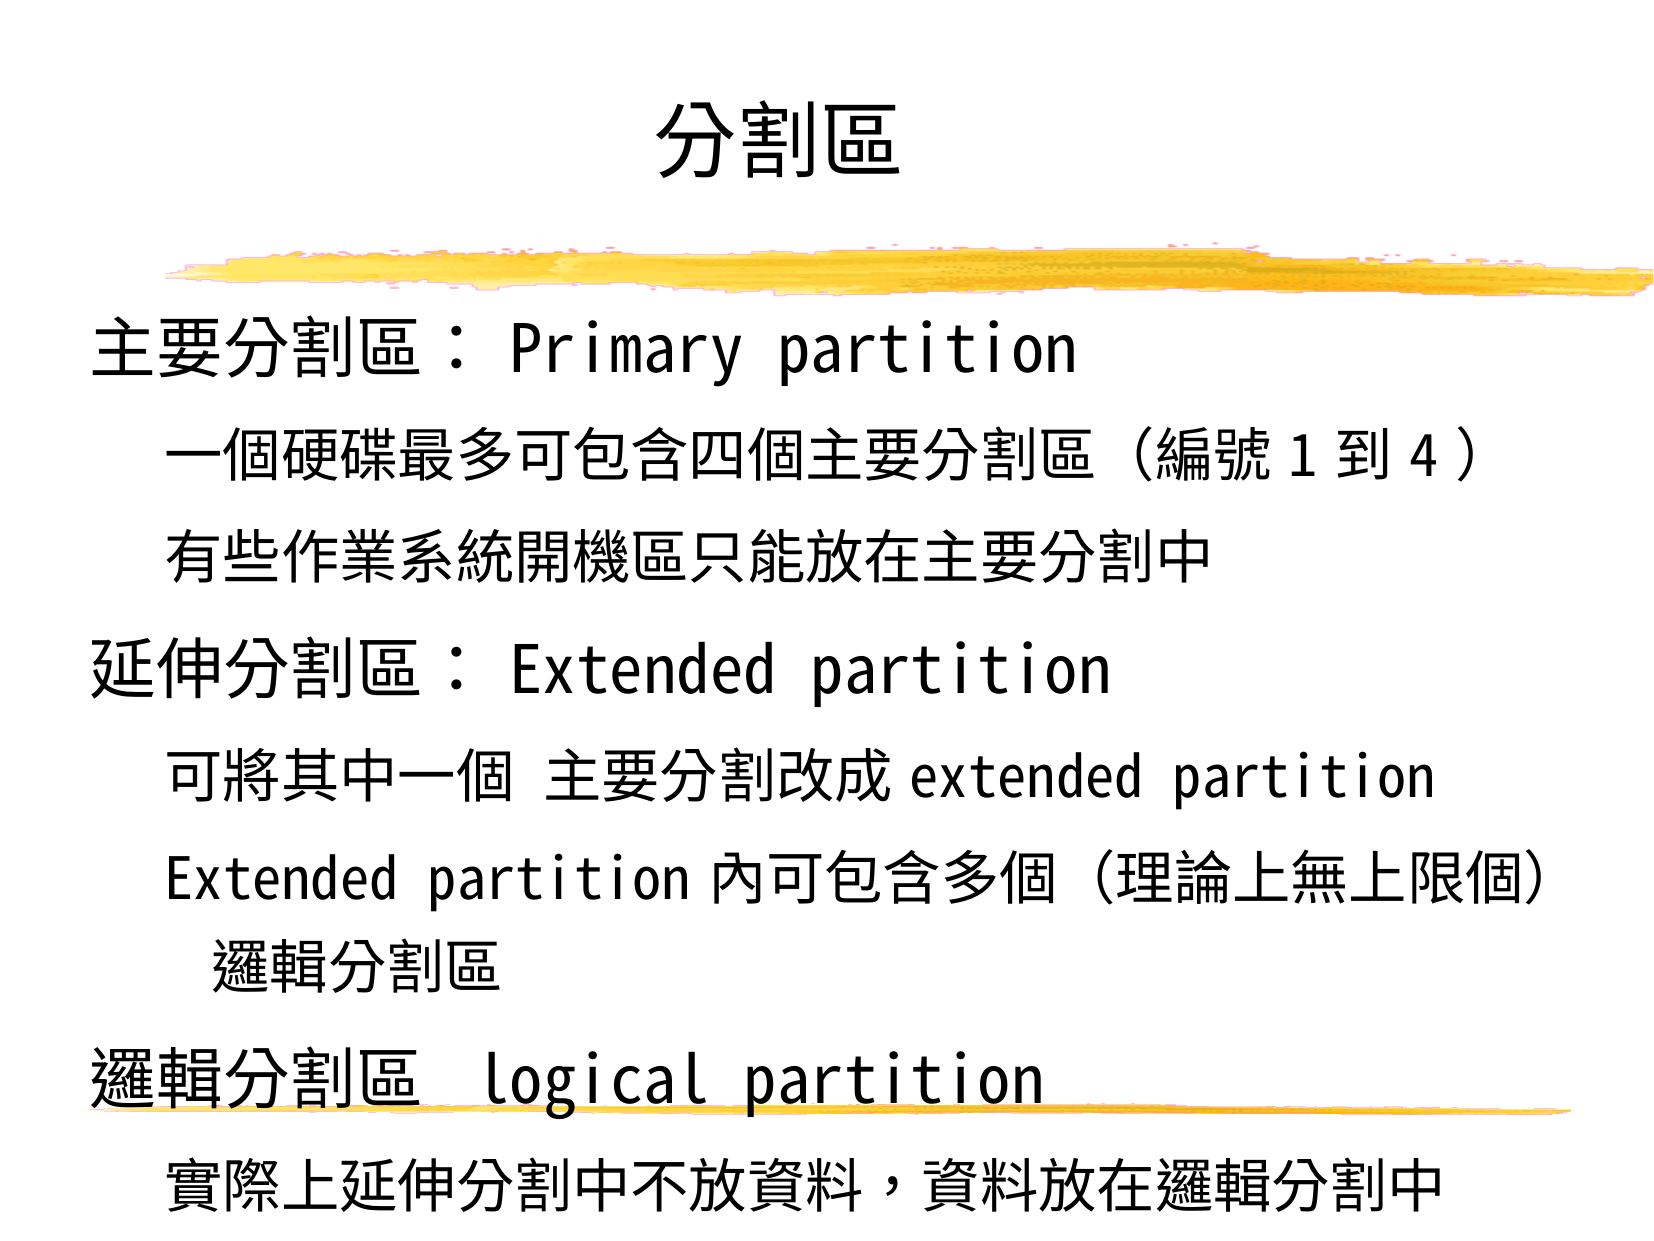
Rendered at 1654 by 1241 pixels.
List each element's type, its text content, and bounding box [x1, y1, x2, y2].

picture [569, 1102, 748, 1117]
picture [165, 237, 1654, 308]
list 主要分割區：Primary partition 一個硬碟最多可包含四個主要分割區（編號1到4） 有些作業系統開機區只能放在主要分割中 延伸分割區：Extended partition 可將其中一個 主要分割改成extended partition Extended partition內可包含多個（理論上無上限個）邏輯分割區 邏輯分割區 logical partition 實際上延伸分割中不放資料，資料放在邏輯分割中 每個分割區紀錄有檔案系統格式編號 [89, 289, 1585, 1048]
picture [754, 1102, 1571, 1117]
picture [82, 1102, 550, 1117]
picture [552, 1103, 569, 1115]
title 分割區 [76, 28, 1482, 236]
